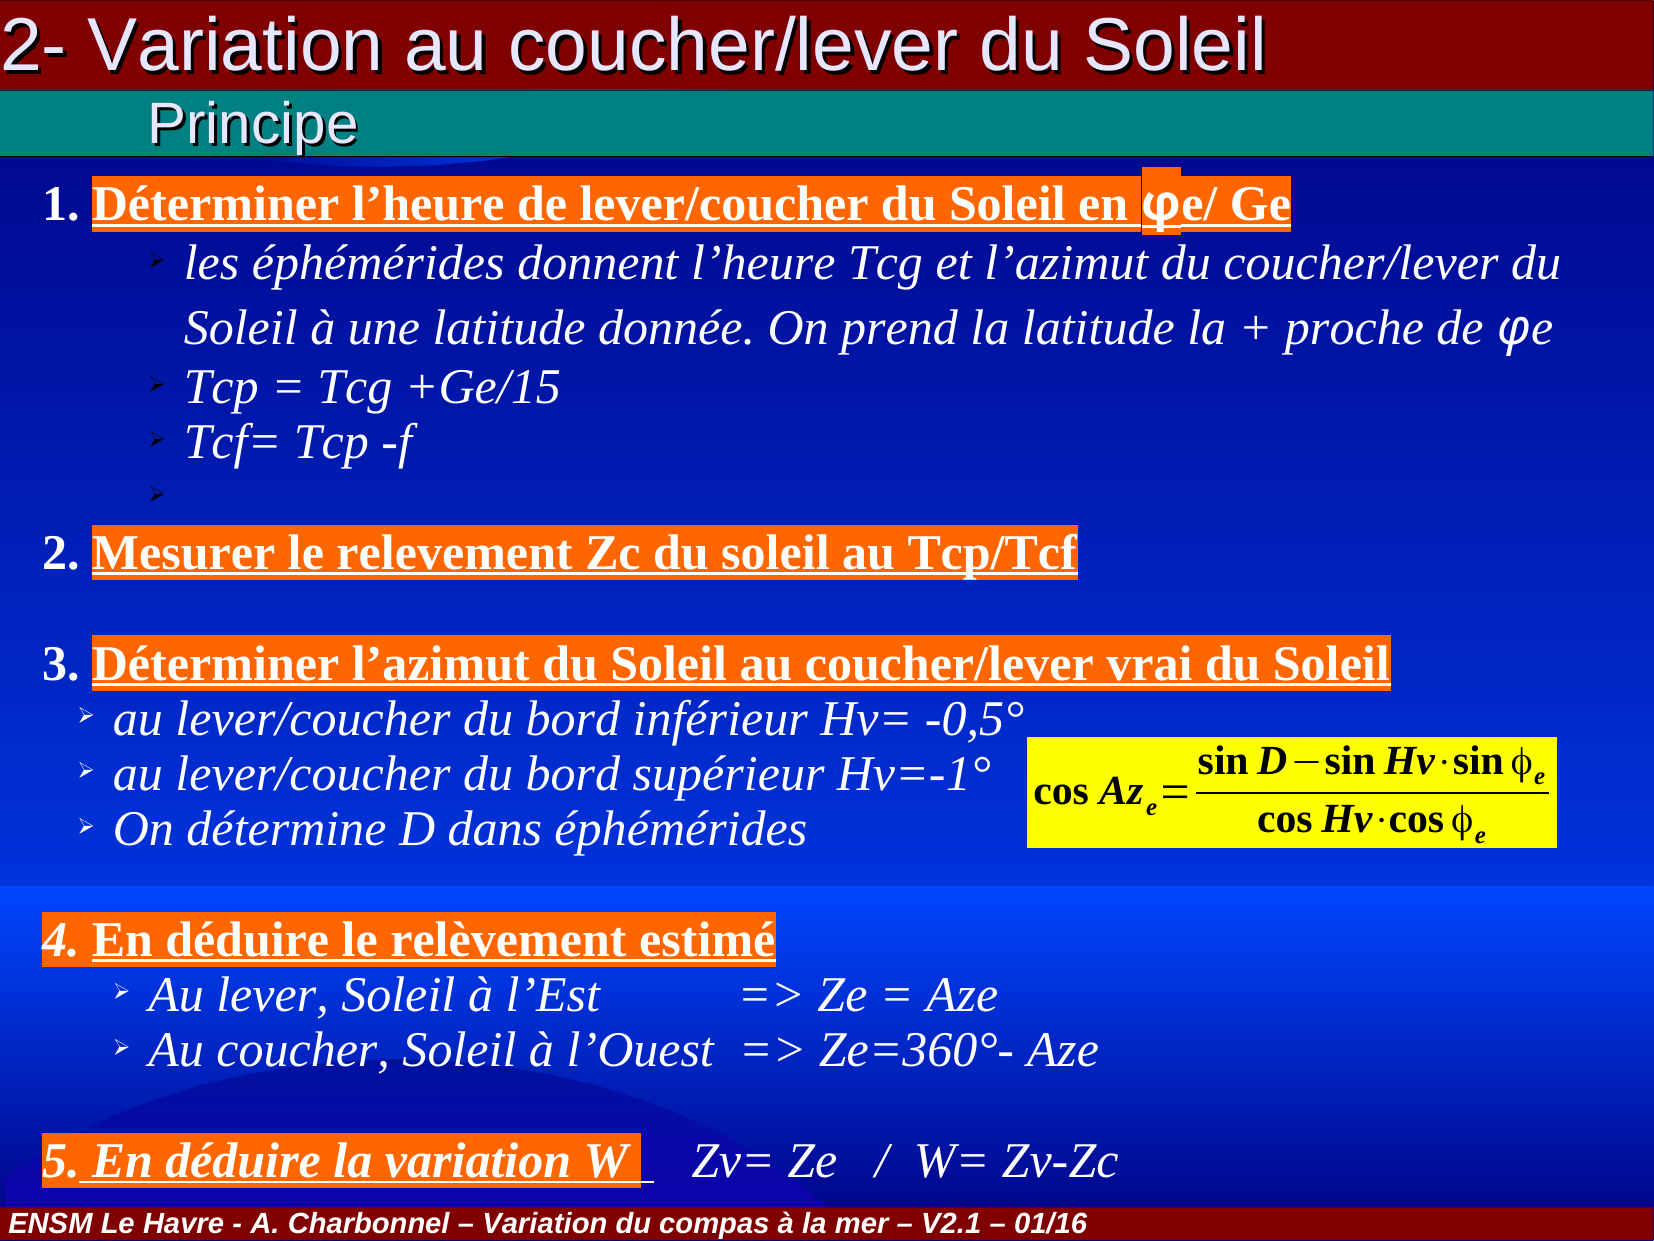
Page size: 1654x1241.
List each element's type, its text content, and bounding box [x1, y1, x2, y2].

title Principe [0, 90, 1654, 156]
text_box ENSM Le Havre - A. Charbonnel – Variation du compas à la mer – V2.1 – 01/16 [0, 1207, 1654, 1241]
text_box Déterminer l’heure de lever/coucher du Soleil en φe/ Ge les éphémérides donnent l’heure Tcg et l’azimut du coucher/lever du Soleil à une latitude donnée. On prend la latitude la + proche de φe Tcp = Tcg +Ge/15 Tcf= Tcp -f Mesurer le relevement Zc du soleil au Tcp/Tcf Déterminer l’azimut du Soleil au coucher/lever vrai du Soleil au lever/coucher du bord inférieur Hv= -0,5° au lever/coucher du bord supérieur Hv=-1° On détermine D dans éphémérides En déduire le relèvement estimé Au lever, Soleil à l’Est => Ze = Aze Au coucher, Soleil à l’Ouest => Ze=360°- Aze En déduire la variation W Zv= Ze / W= Zv-Zc [41, 167, 1609, 1207]
title 2- Variation au coucher/lever du Soleil [0, 0, 1654, 90]
chart [1027, 737, 1557, 849]
